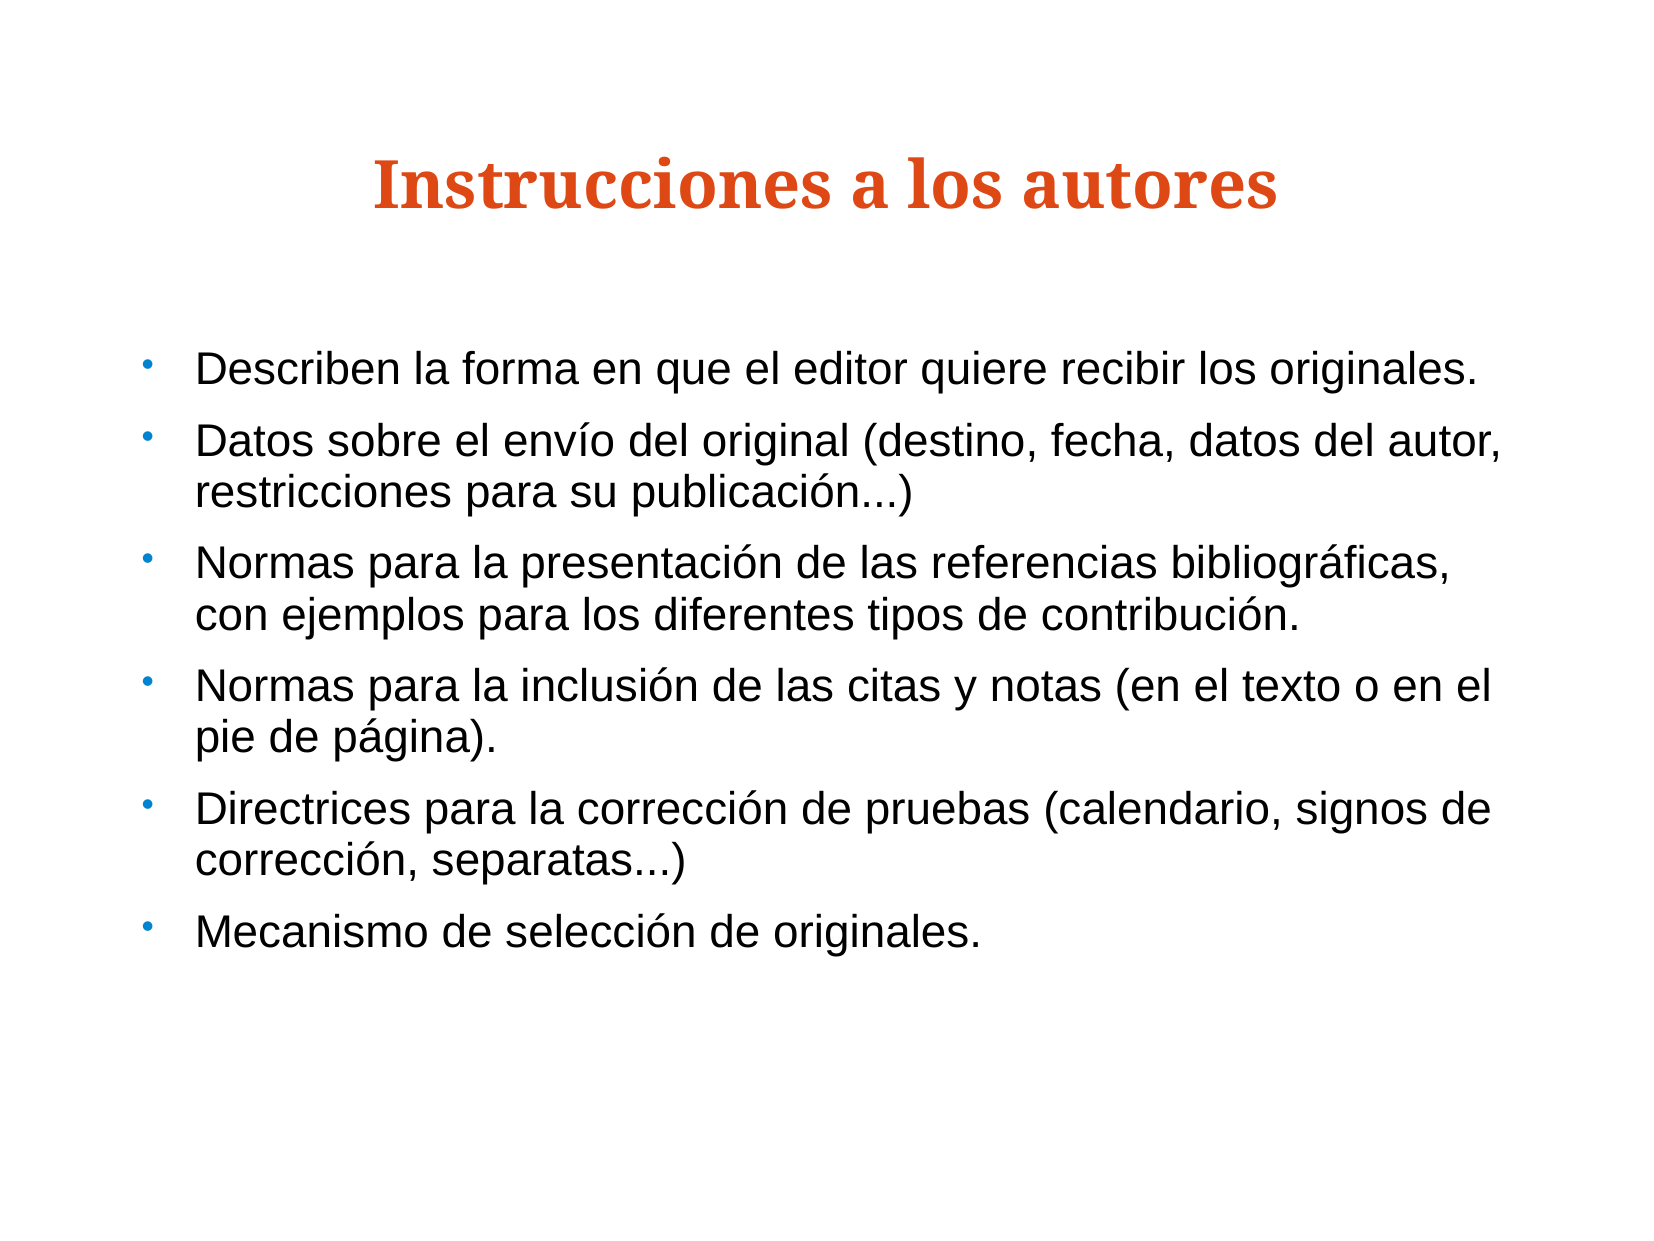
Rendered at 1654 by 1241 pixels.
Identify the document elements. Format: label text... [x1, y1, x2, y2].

title Instrucciones a los autores [124, 78, 1530, 287]
list Describen la forma en que el editor quiere recibir los originales. Datos sobre el envío del original (destino, fecha, datos del autor, restricciones para su publicación...) Normas para la presentación de las referencias bibliográficas, con ejemplos para los diferentes tipos de contribución. Normas para la inclusión de las citas y notas (en el texto o en el pie de página). Directrices para la corrección de pruebas (calendario, signos de corrección, separatas...) Mecanismo de selección de originales. [124, 343, 1532, 1063]
